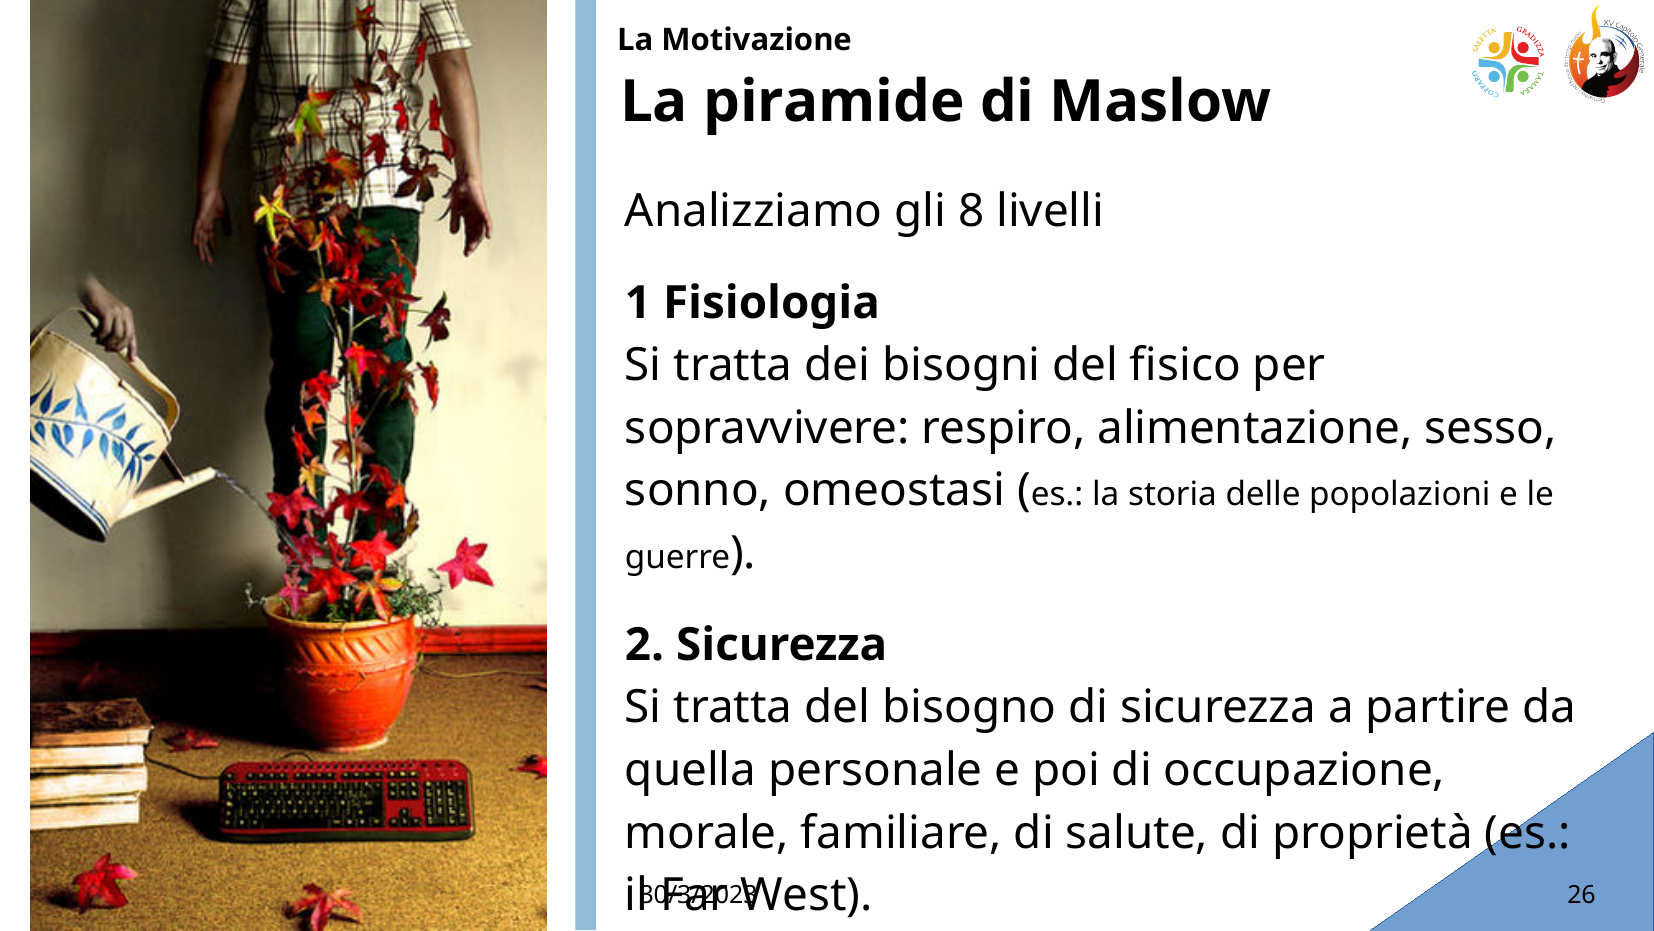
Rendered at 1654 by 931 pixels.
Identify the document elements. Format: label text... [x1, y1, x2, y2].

title La piramide di Maslow [620, 70, 1617, 142]
picture [30, 0, 547, 931]
text_box La Motivazione [602, 9, 1335, 63]
picture [1563, 4, 1646, 103]
subtitle Analizziamo gli 8 livelli 1 Fisiologia Si tratta dei bisogni del fisico per sopravvivere: respiro, alimentazione, sesso, sonno, omeostasi (es.: la storia delle popolazioni e le guerre). 2. Sicurezza Si tratta del bisogno di sicurezza a partire da quella personale e poi di occupazione, morale, familiare, di salute, di proprietà (es.: il Far West). [624, 177, 1602, 873]
